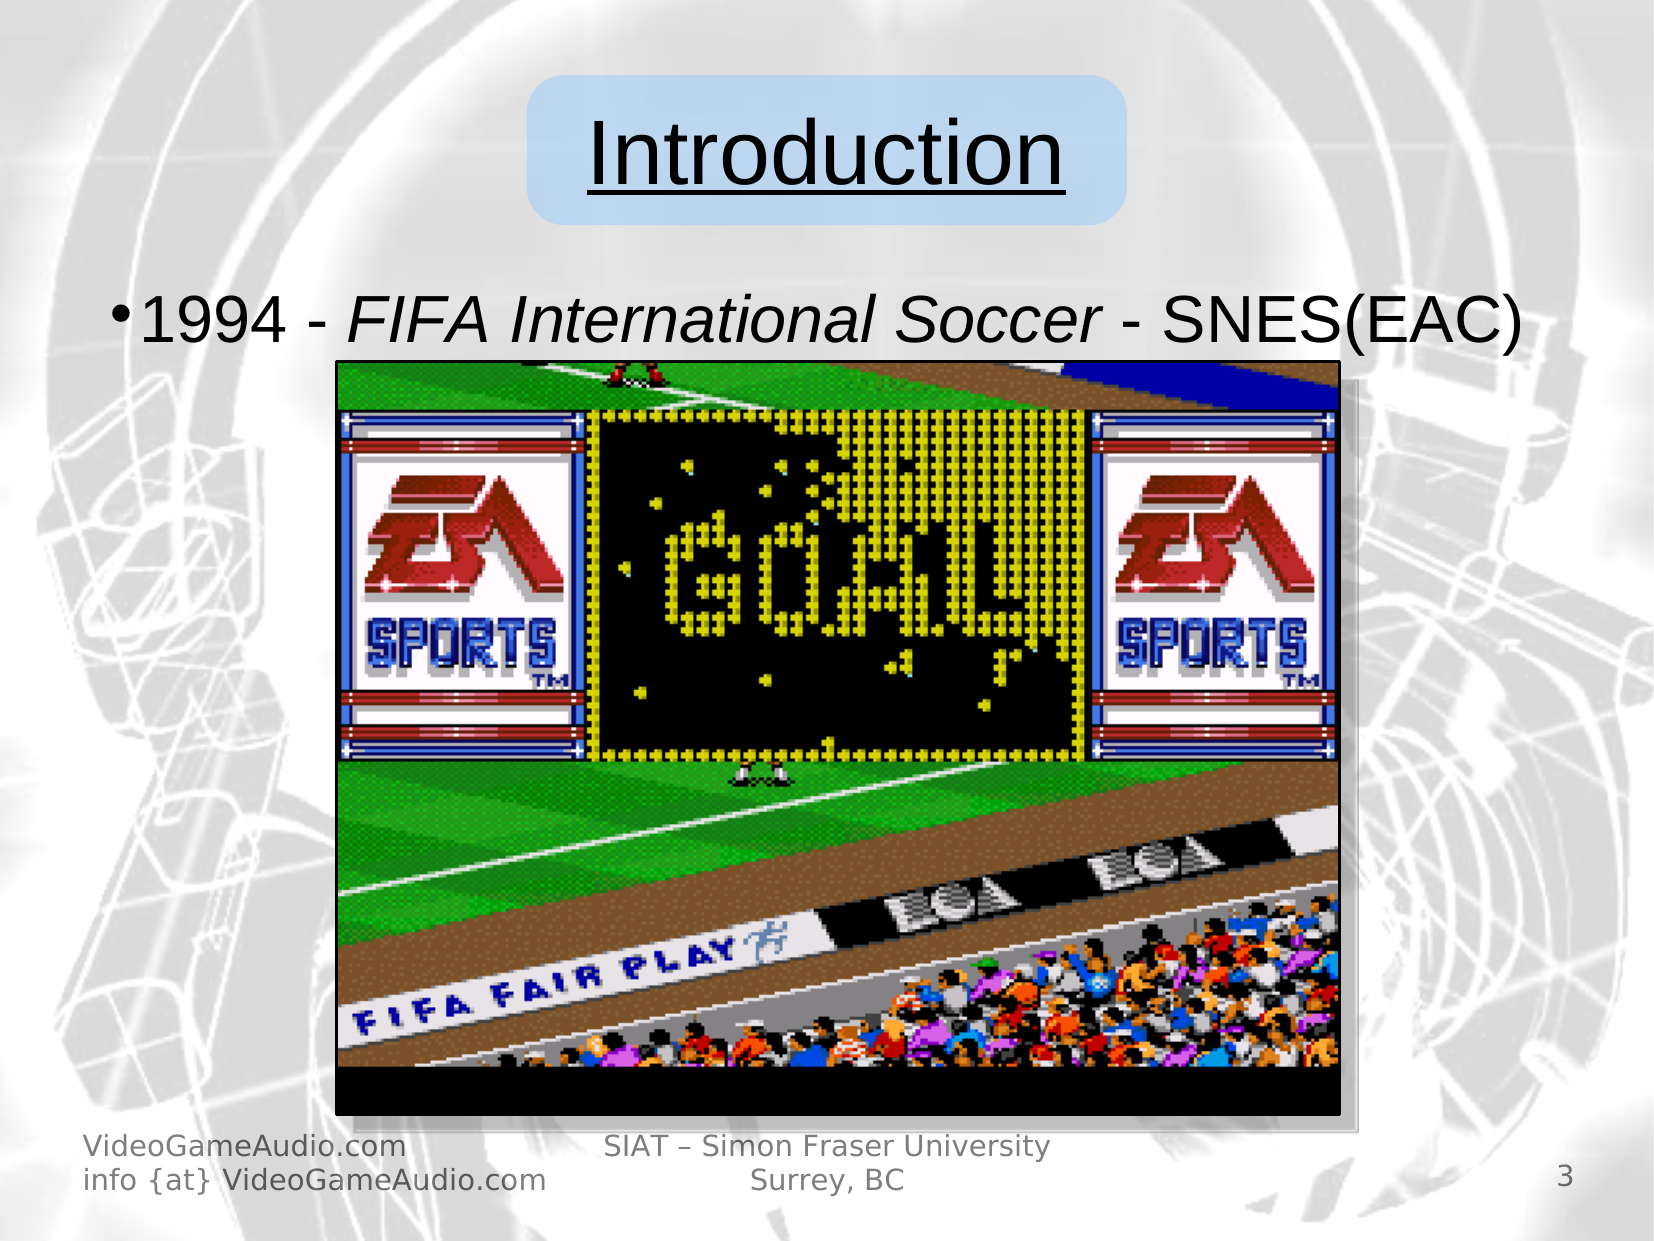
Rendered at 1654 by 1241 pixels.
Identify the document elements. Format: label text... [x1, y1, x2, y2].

title Introduction [82, 49, 1571, 257]
text_box 1994 - FIFA International Soccer - SNES(EAC) [95, 271, 1551, 825]
picture [0, 0, 1654, 1241]
